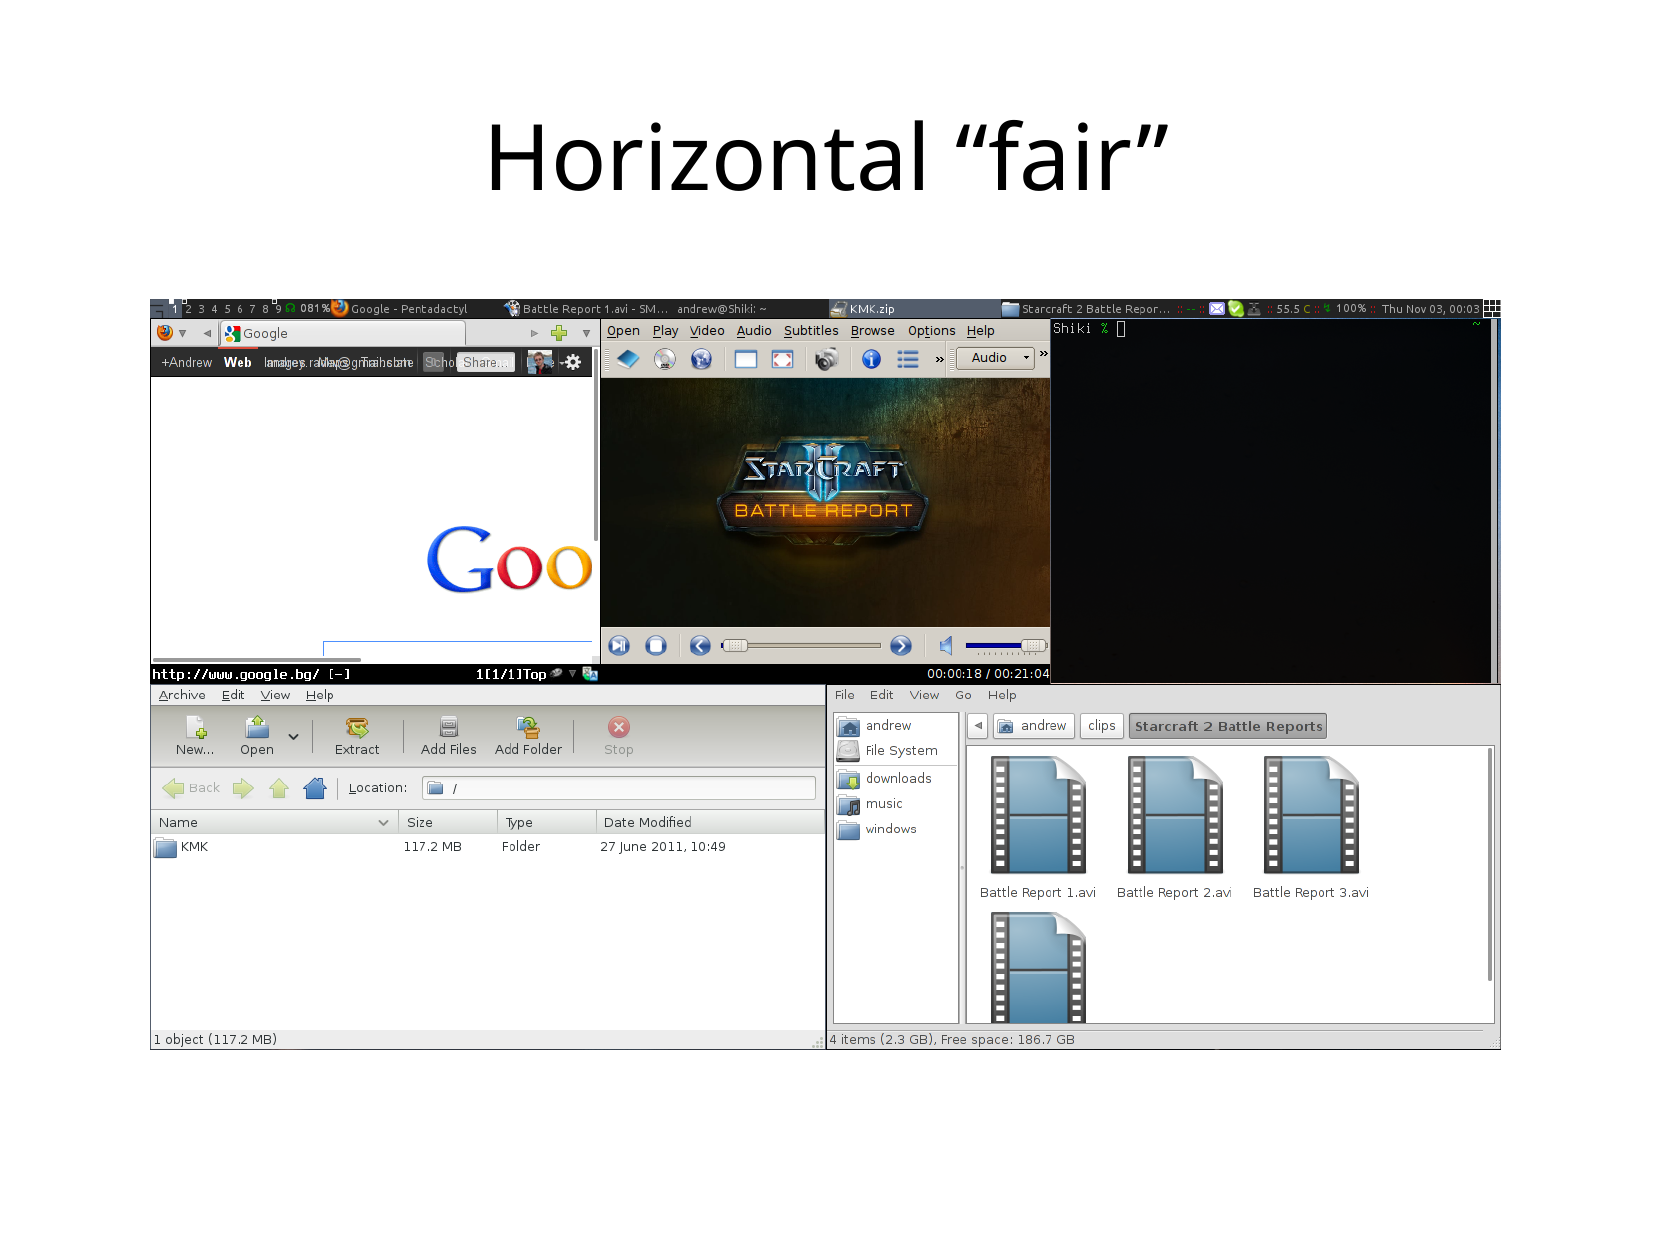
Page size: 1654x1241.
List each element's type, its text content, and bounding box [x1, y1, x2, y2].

picture [150, 299, 1501, 1051]
title Horizontal “fair” [0, 0, 1654, 311]
